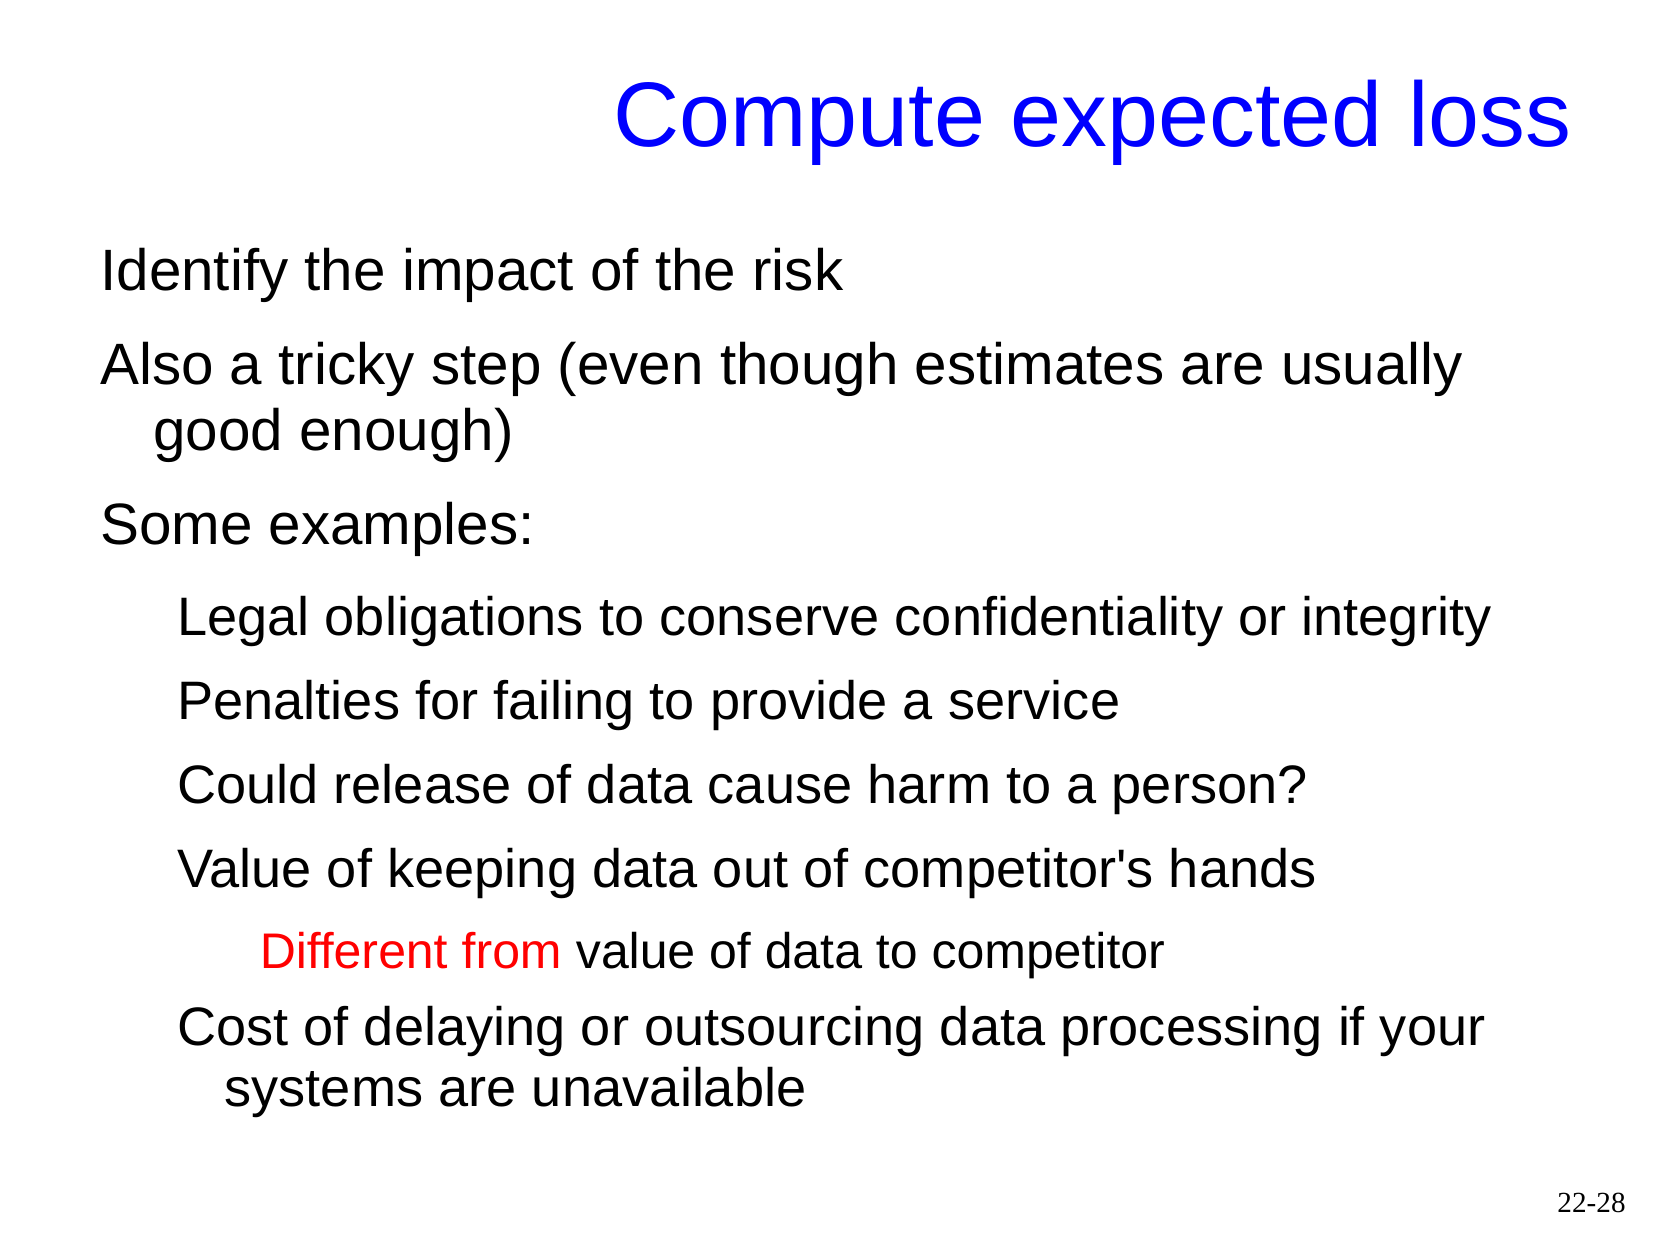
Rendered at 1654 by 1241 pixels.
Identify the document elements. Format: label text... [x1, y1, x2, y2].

list Identify the impact of the risk Also a tricky step (even though estimates are usually good enough) Some examples: Legal obligations to conserve confidentiality or integrity Penalties for failing to provide a service Could release of data cause harm to a person? Value of keeping data out of competitor's hands Different from value of data to competitor Cost of delaying or outsourcing data processing if your systems are unavailable [82, 237, 1571, 1156]
title Compute expected loss [84, 18, 1573, 211]
